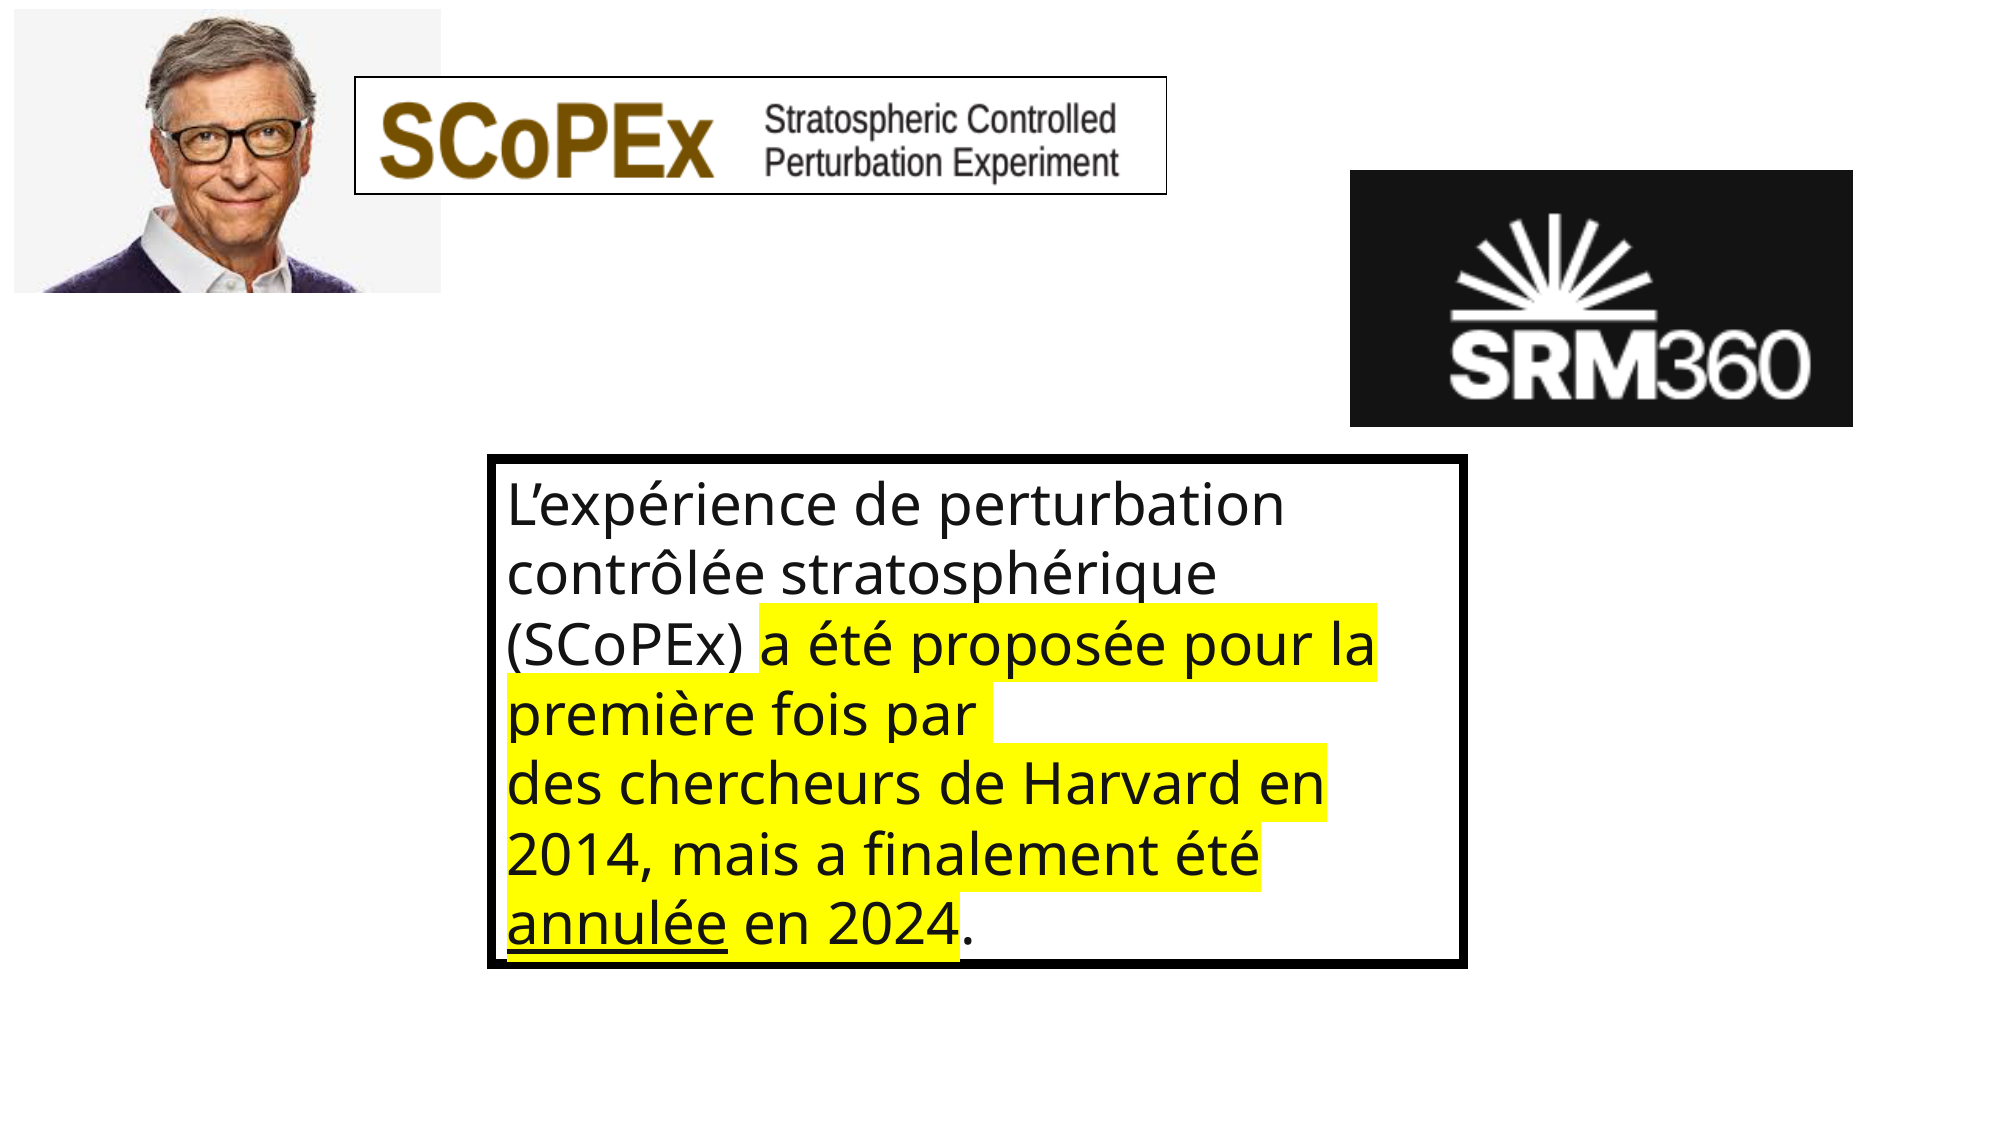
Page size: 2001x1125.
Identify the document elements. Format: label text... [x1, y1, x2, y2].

picture [1350, 170, 1853, 427]
picture [355, 78, 1166, 194]
picture [14, 9, 441, 293]
text_box L’expérience de perturbation contrôlée stratosphérique (SCoPEx) a été proposée pour la première fois par des chercheurs de Harvard en 2014, mais a finalement été annulée en 2024. [491, 459, 1464, 828]
